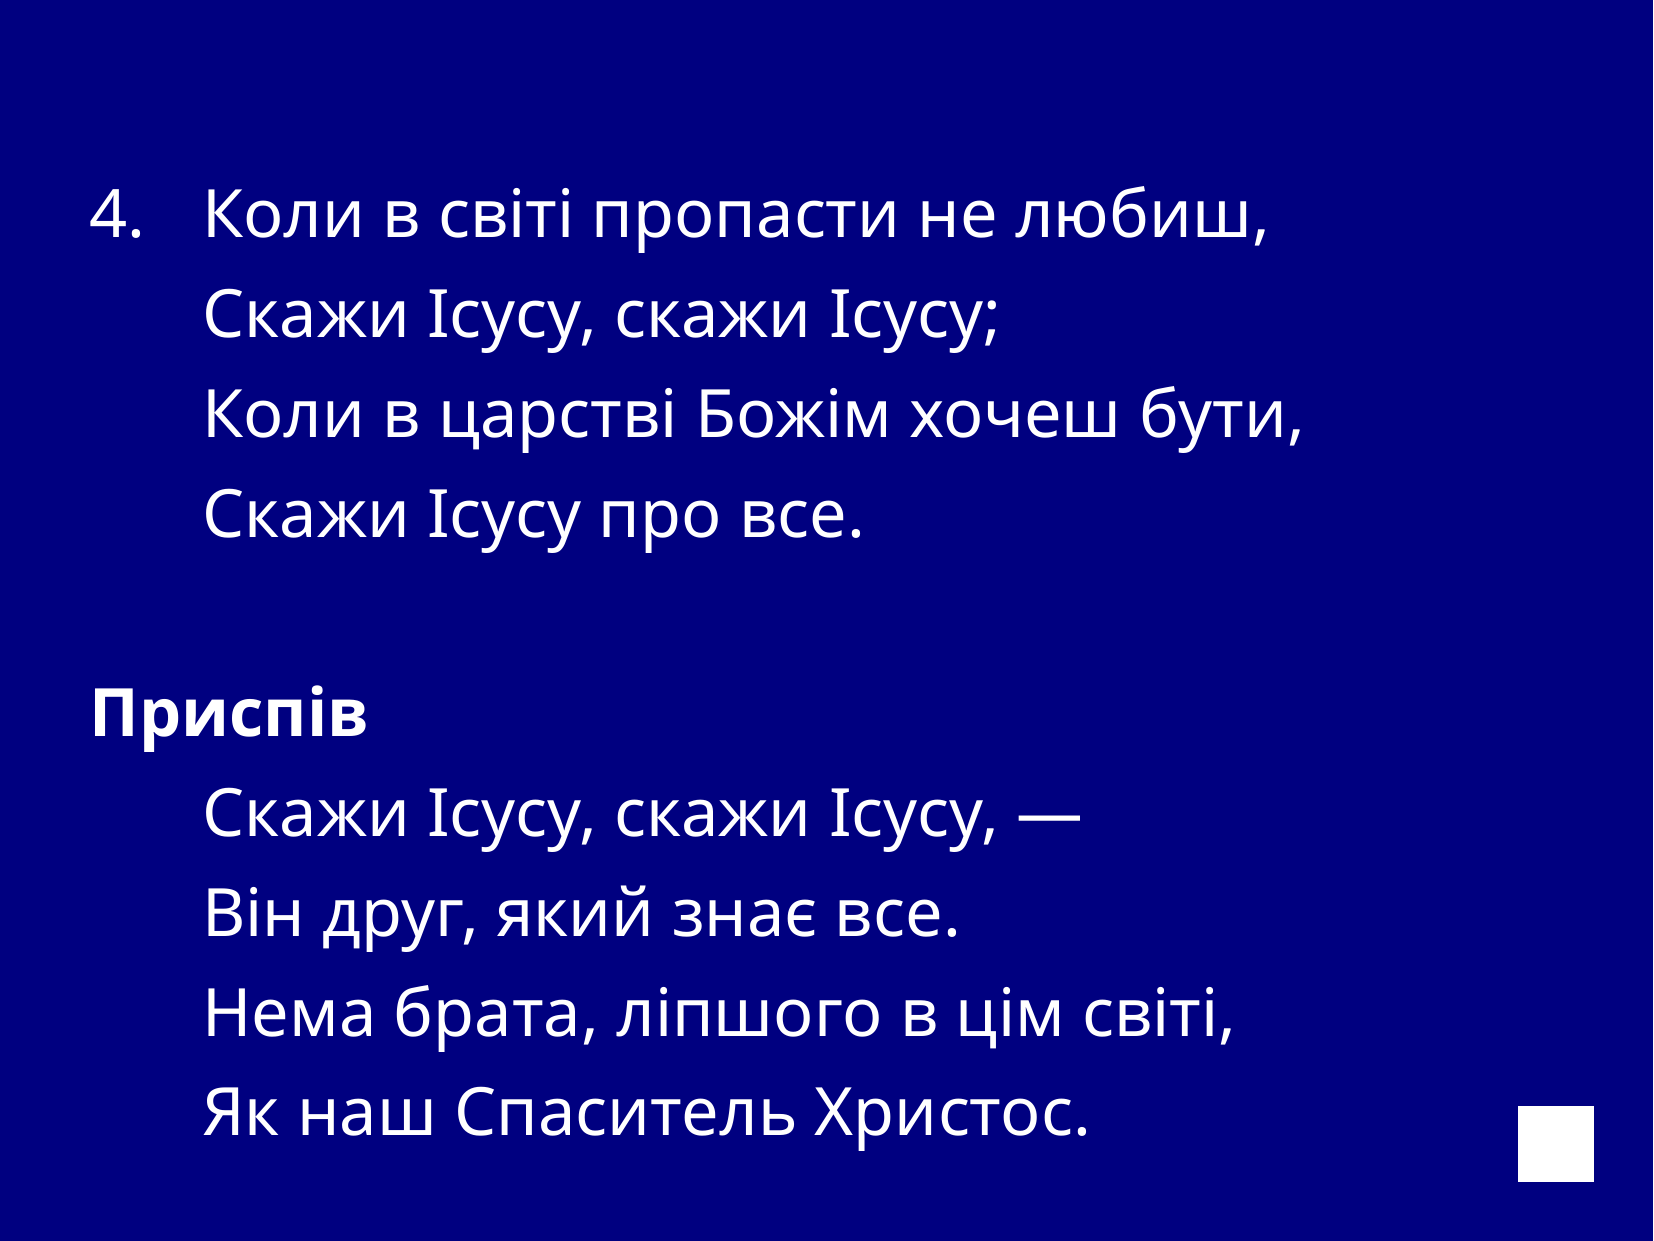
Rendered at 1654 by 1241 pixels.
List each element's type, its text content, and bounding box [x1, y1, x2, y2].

text_box 4. Коли в світі пропасти не любиш, Скажи Ісусу, скажи Ісусу; Коли в царстві Божім хочеш бути, Скажи Ісусу про все. Приспів Скажи Ісусу, скажи Ісусу, ― Він друг, який знає все. Нема брата, ліпшого в цім світі, Як наш Спаситель Христос. [75, 150, 1576, 1163]
text_box [1518, 1106, 1594, 1182]
